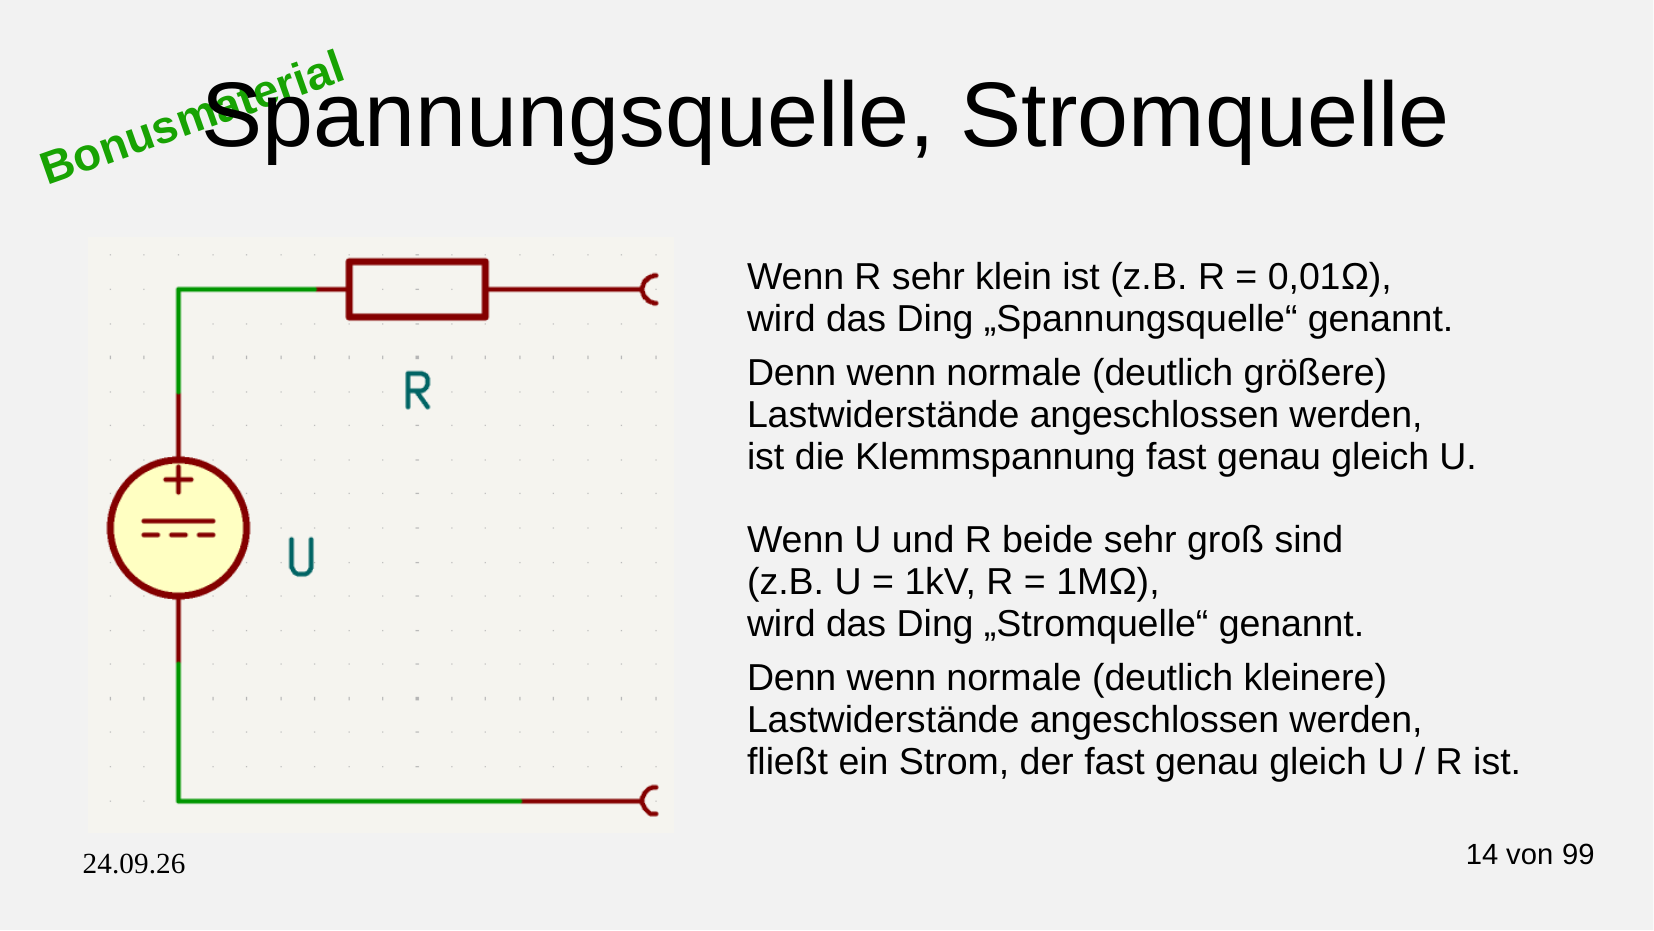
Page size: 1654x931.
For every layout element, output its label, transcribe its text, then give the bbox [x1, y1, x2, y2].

picture [88, 237, 674, 833]
title Spannungsquelle, Stromquelle [82, 37, 1571, 193]
text_box Wenn R sehr klein ist (z.B. R = 0,01Ω), wird das Ding „Spannungsquelle“ genannt. Denn wenn normale (deutlich größere) Lastwiderstände angeschlossen werden, ist die Klemmspannung fast genau gleich U. Wenn U und R beide sehr groß sind (z.B. U = 1kV, R = 1MΩ), wird das Ding „Stromquelle“ genannt. Denn wenn normale (deutlich kleinere) Lastwiderstände angeschlossen werden, fließt ein Strom, der fast genau gleich U / R ist. [732, 248, 1595, 815]
